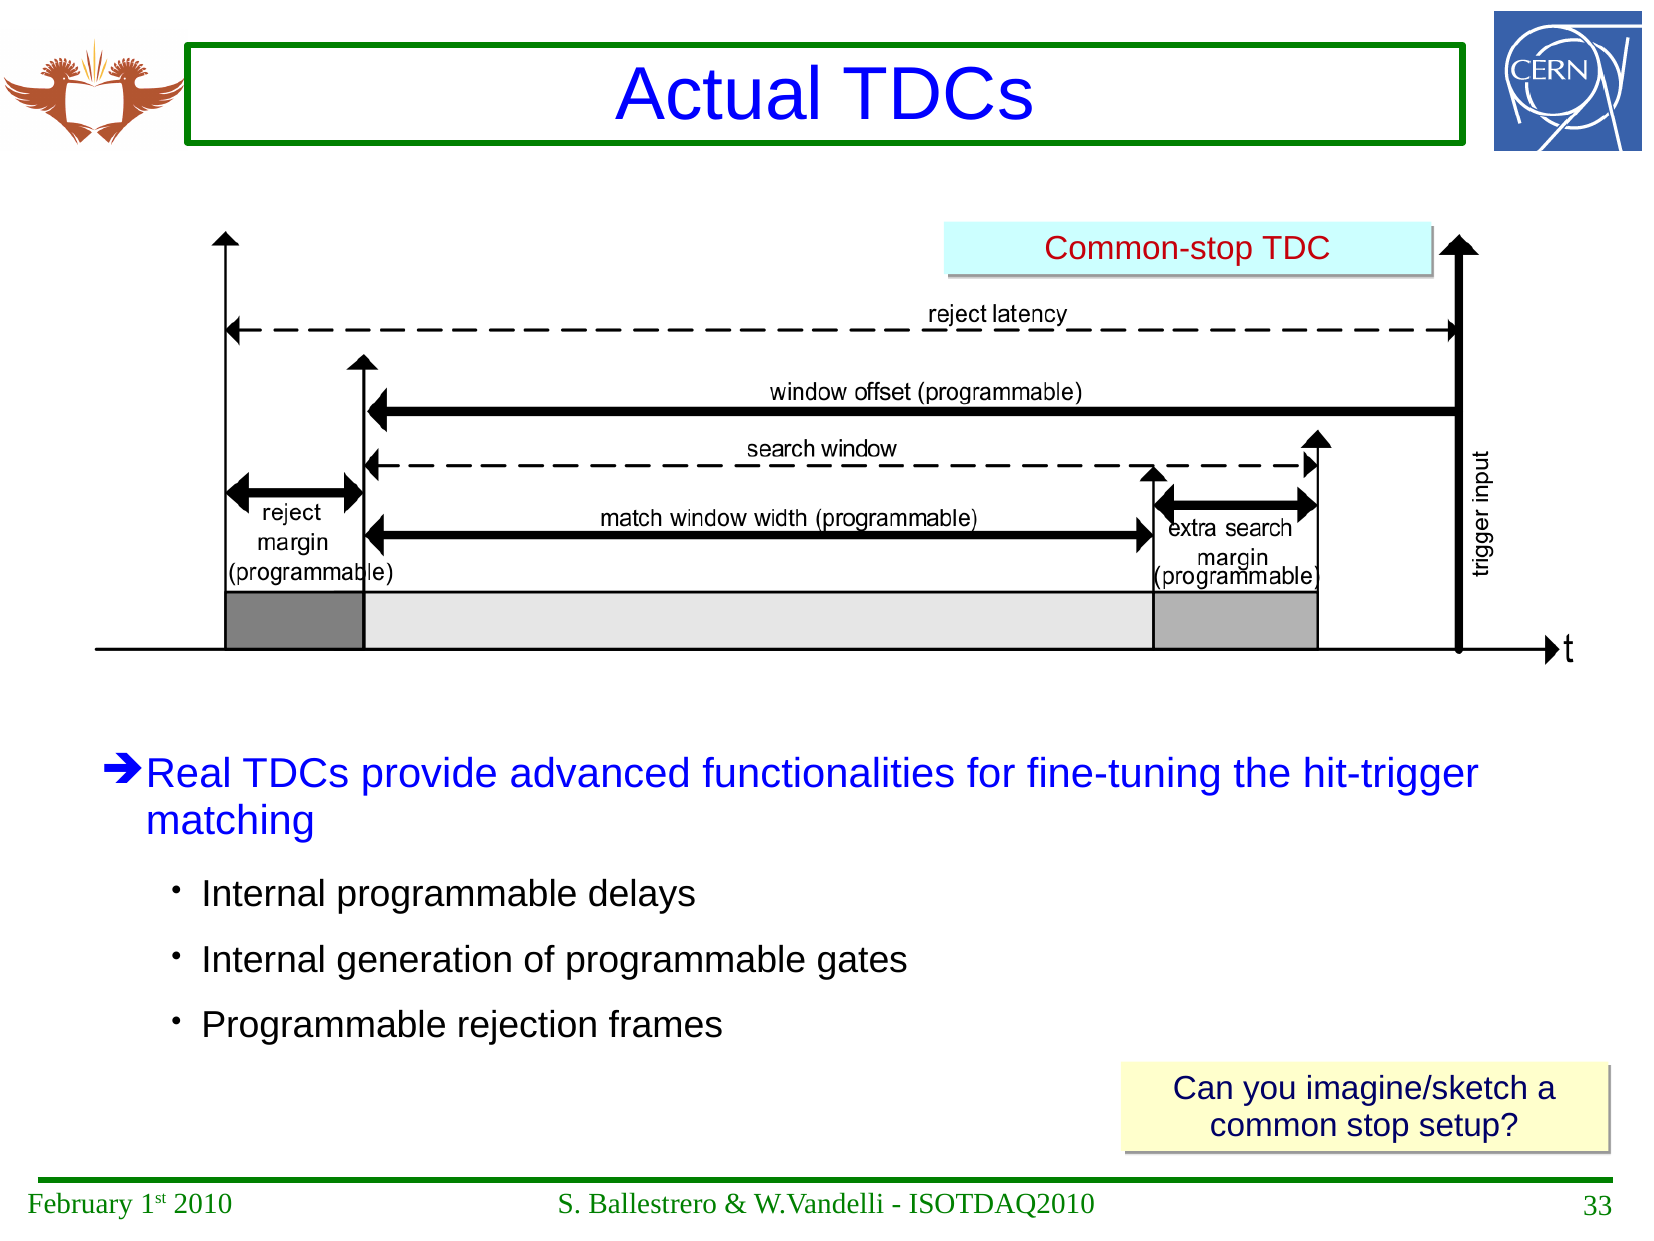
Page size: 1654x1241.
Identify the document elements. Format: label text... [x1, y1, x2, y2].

title Actual TDCs [187, 44, 1463, 143]
picture [1494, 11, 1642, 151]
text_box Common-stop TDC [943, 221, 1432, 275]
list Real TDCs provide advanced functionalities for fine-tuning the hit-trigger matching Internal programmable delays Internal generation of programmable gates Programmable rejection frames [82, 750, 1571, 1109]
picture [13, 162, 1627, 698]
picture [0, 29, 188, 151]
text_box Can you imagine/sketch a common stop setup? [1120, 1061, 1609, 1151]
